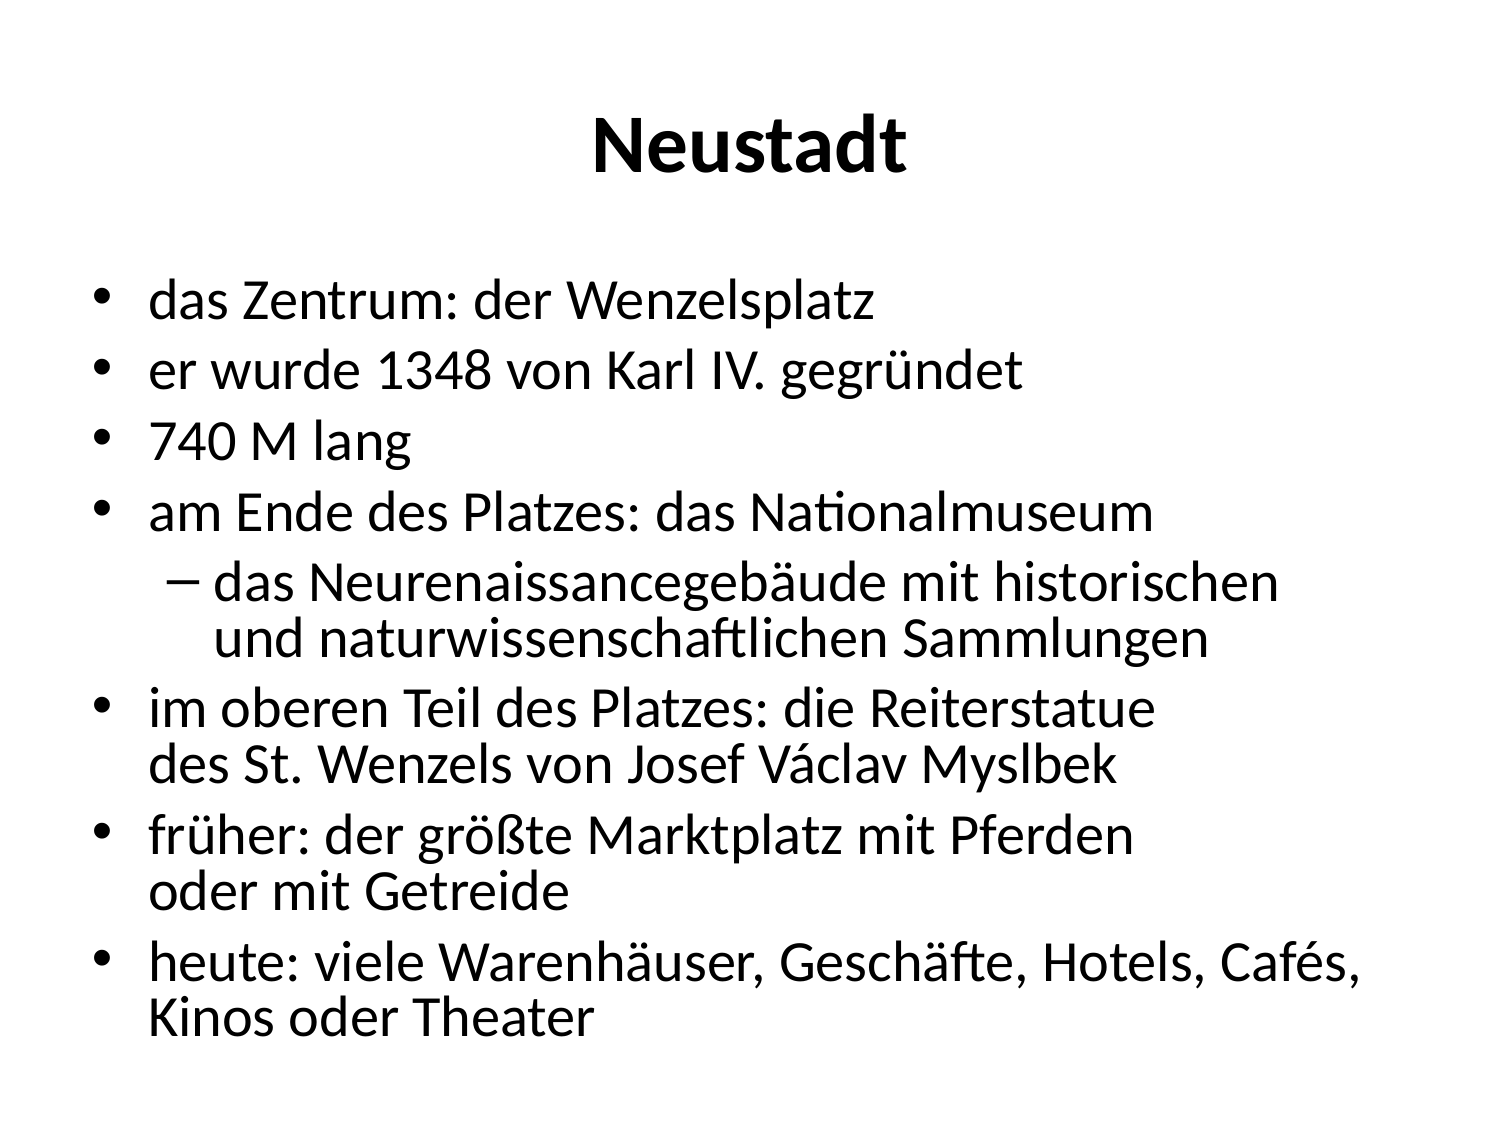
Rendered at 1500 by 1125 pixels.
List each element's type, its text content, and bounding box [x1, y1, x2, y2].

list das Zentrum: der Wenzelsplatz er wurde 1348 von Karl IV. gegründet 740 M lang am Ende des Platzes: das Nationalmuseum das Neurenaissancegebäude mit historischen und naturwissenschaftlichen Sammlungen im oberen Teil des Platzes: die Reiterstatue des St. Wenzels von Josef Václav Myslbek früher: der größte Marktplatz mit Pferden oder mit Getreide heute: viele Warenhäuser, Geschäfte, Hotels, Cafés, Kinos oder Theater [76, 267, 1427, 1056]
title Neustadt [75, 45, 1426, 233]
